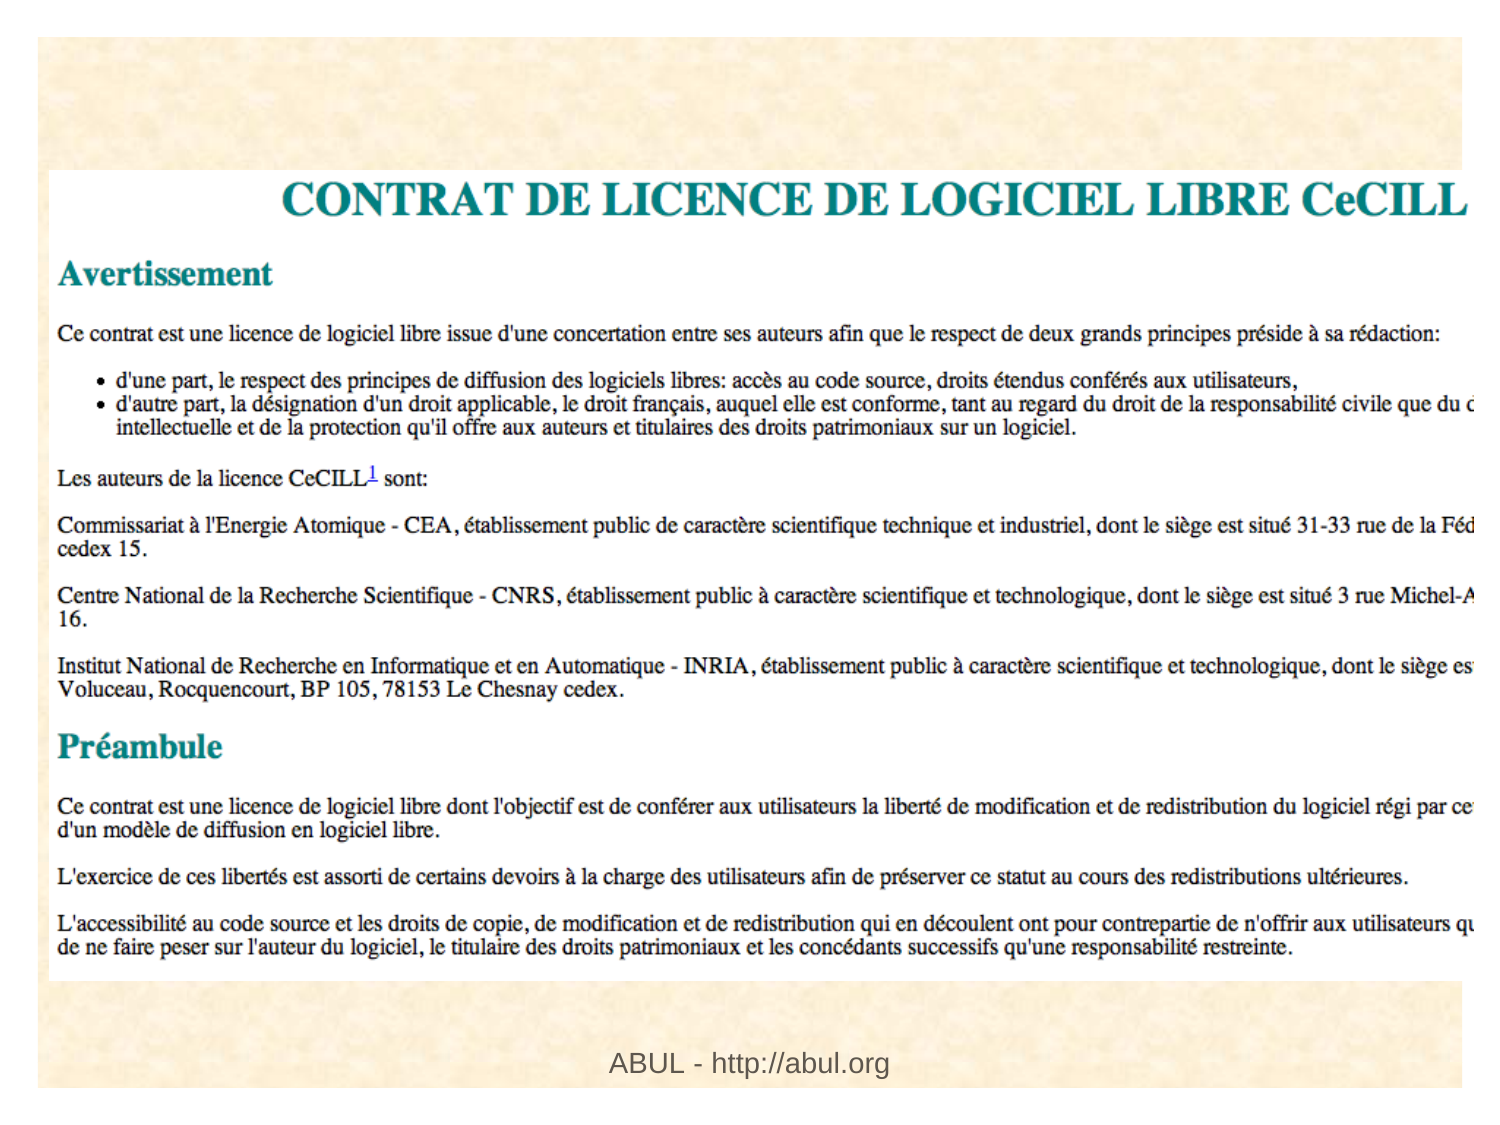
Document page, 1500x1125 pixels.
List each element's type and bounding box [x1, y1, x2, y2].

picture [37, 37, 1474, 1088]
